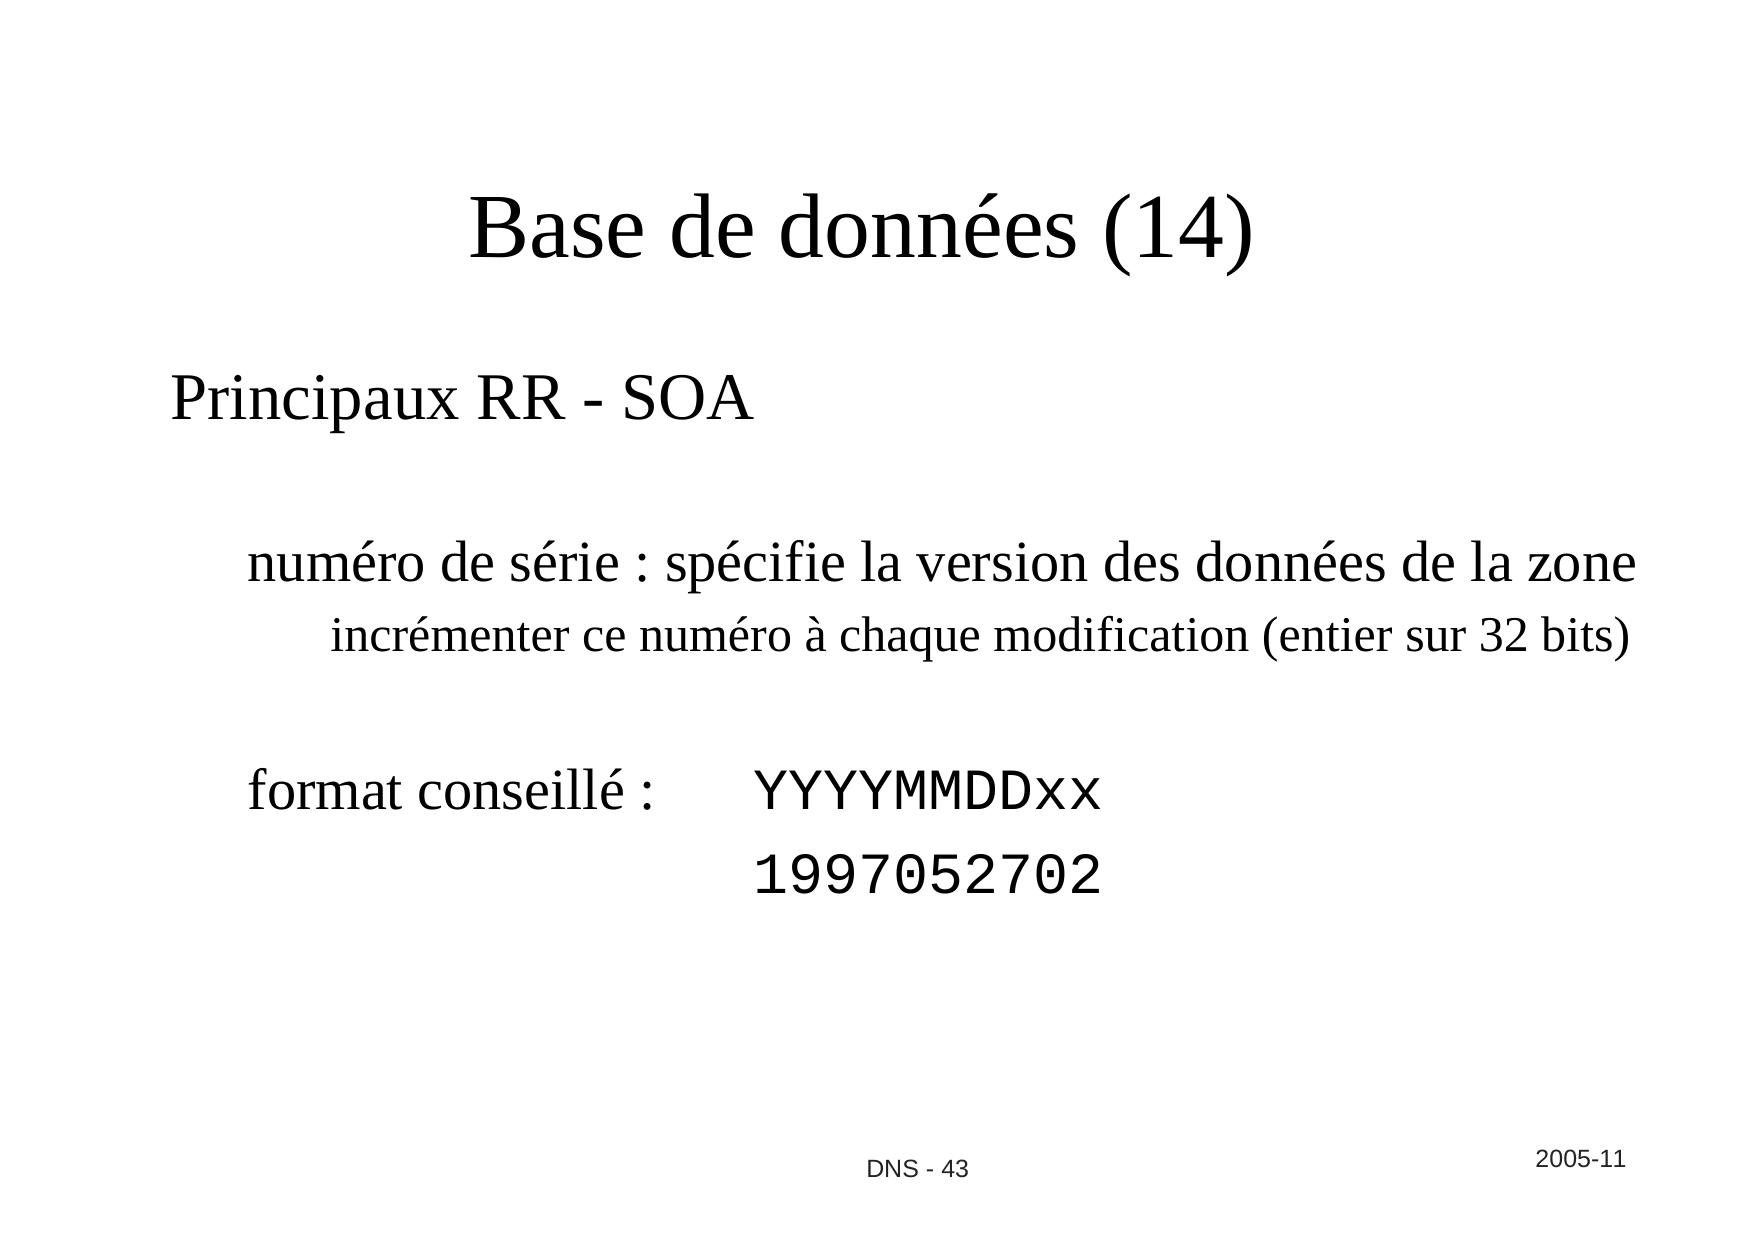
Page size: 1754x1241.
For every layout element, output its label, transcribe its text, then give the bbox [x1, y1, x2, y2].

list Principaux RR - SOA numéro de série : spécifie la version des données de la zone incrémenter ce numéro à chaque modification (entier sur 32 bits) format conseillé : YYYYMMDDxx 1997052702 [138, 352, 1661, 965]
title Base de données (14) [184, 141, 1542, 312]
